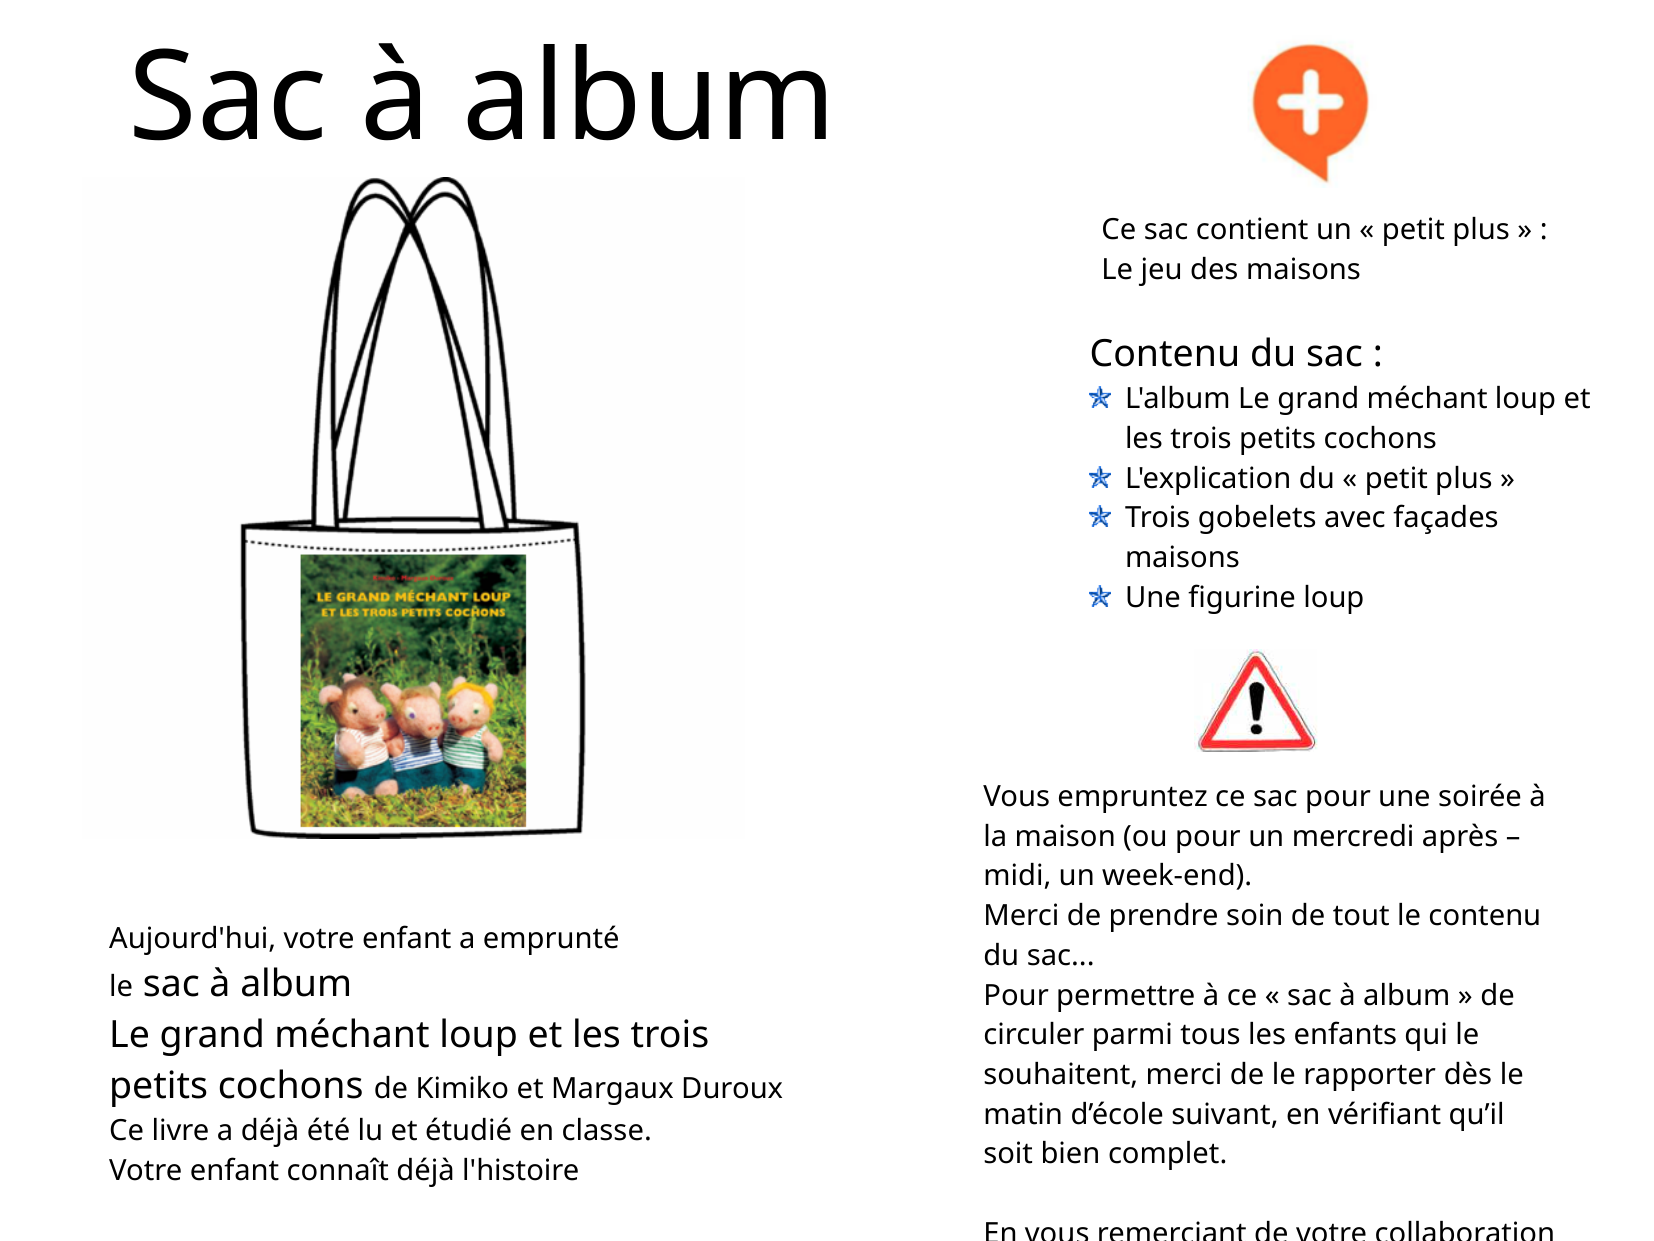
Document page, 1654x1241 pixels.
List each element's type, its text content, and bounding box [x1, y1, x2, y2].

text_box Contenu du sac : L'album Le grand méchant loup et les trois petits cochons L'explication du « petit plus » Trois gobelets avec façades maisons Une figurine loup [1074, 318, 1607, 785]
text_box Ce sac contient un « petit plus » : Le jeu des maisons [1086, 200, 1571, 318]
picture [1228, 35, 1383, 189]
text_box Sac à album [106, 0, 898, 320]
picture [82, 177, 745, 839]
text_box Aujourd'hui, votre enfant a emprunté le sac à album Le grand méchant loup et les trois petits cochons de Kimiko et Margaux Duroux Ce livre a déjà été lu et étudié en classe. Votre enfant connaît déjà l'histoire [94, 909, 827, 1204]
picture [1188, 637, 1323, 760]
text_box Vous empruntez ce sac pour une soirée à la maison (ou pour un mercredi après – midi, un week-end). Merci de prendre soin de tout le contenu du sac... Pour permettre à ce « sac à album » de circuler parmi tous les enfants qui le souhaitent, merci de le rapporter dès le matin d’école suivant, en vérifiant qu’il soit bien complet. En vous remerciant de votre collaboration [968, 767, 1571, 1143]
